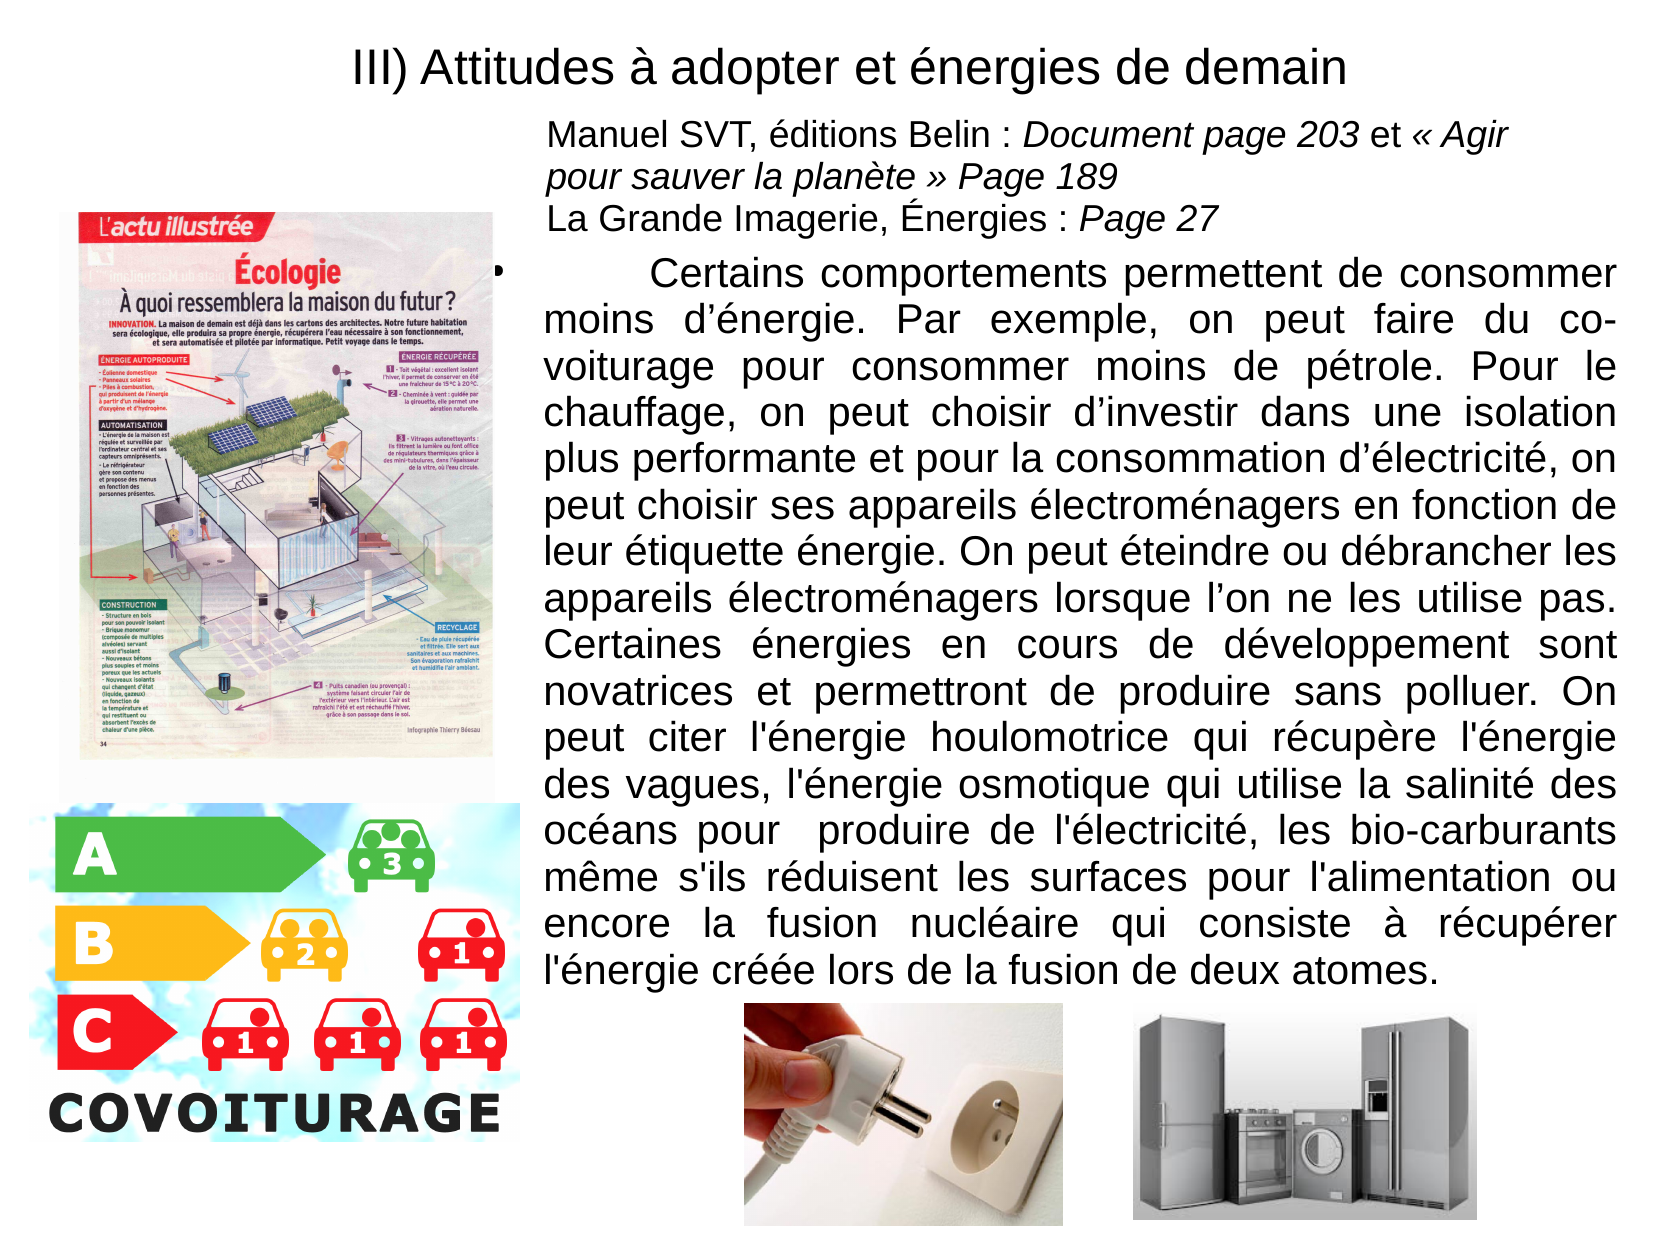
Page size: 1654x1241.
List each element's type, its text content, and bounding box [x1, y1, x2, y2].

list Certains comportements permettent de consommer moins d’énergie. Par exemple, on peut faire du co-voiturage pour consommer moins de pétrole. Pour le chauffage, on peut choisir d’investir dans une isolation plus performante et pour la consommation d’électricité, on peut choisir ses appareils électroménagers en fonction de leur étiquette énergie. On peut éteindre ou débrancher les appareils électroménagers lorsque l’on ne les utilise pas. Certaines énergies en cours de développement sont novatrices et permettront de produire sans polluer. On peut citer l'énergie houlomotrice qui récupère l'énergie des vagues, l'énergie osmotique qui utilise la salinité des océans pour produire de l'électricité, les bio-carburants même s'ils réduisent les surfaces pour l'alimentation ou encore la fusion nucléaire qui consiste à récupérer l'énergie créée lors de la fusion de deux atomes. [495, 249, 1619, 969]
title III) Attitudes à adopter et énergies de demain [70, 0, 1560, 172]
picture [744, 1003, 1063, 1226]
text_box Manuel SVT, éditions Belin : Document page 203 et « Agir pour sauver la planète » Page 189 La Grande Imagerie, Énergies : Page 27 [531, 106, 1583, 248]
picture [29, 212, 520, 1142]
picture [1133, 1003, 1477, 1220]
